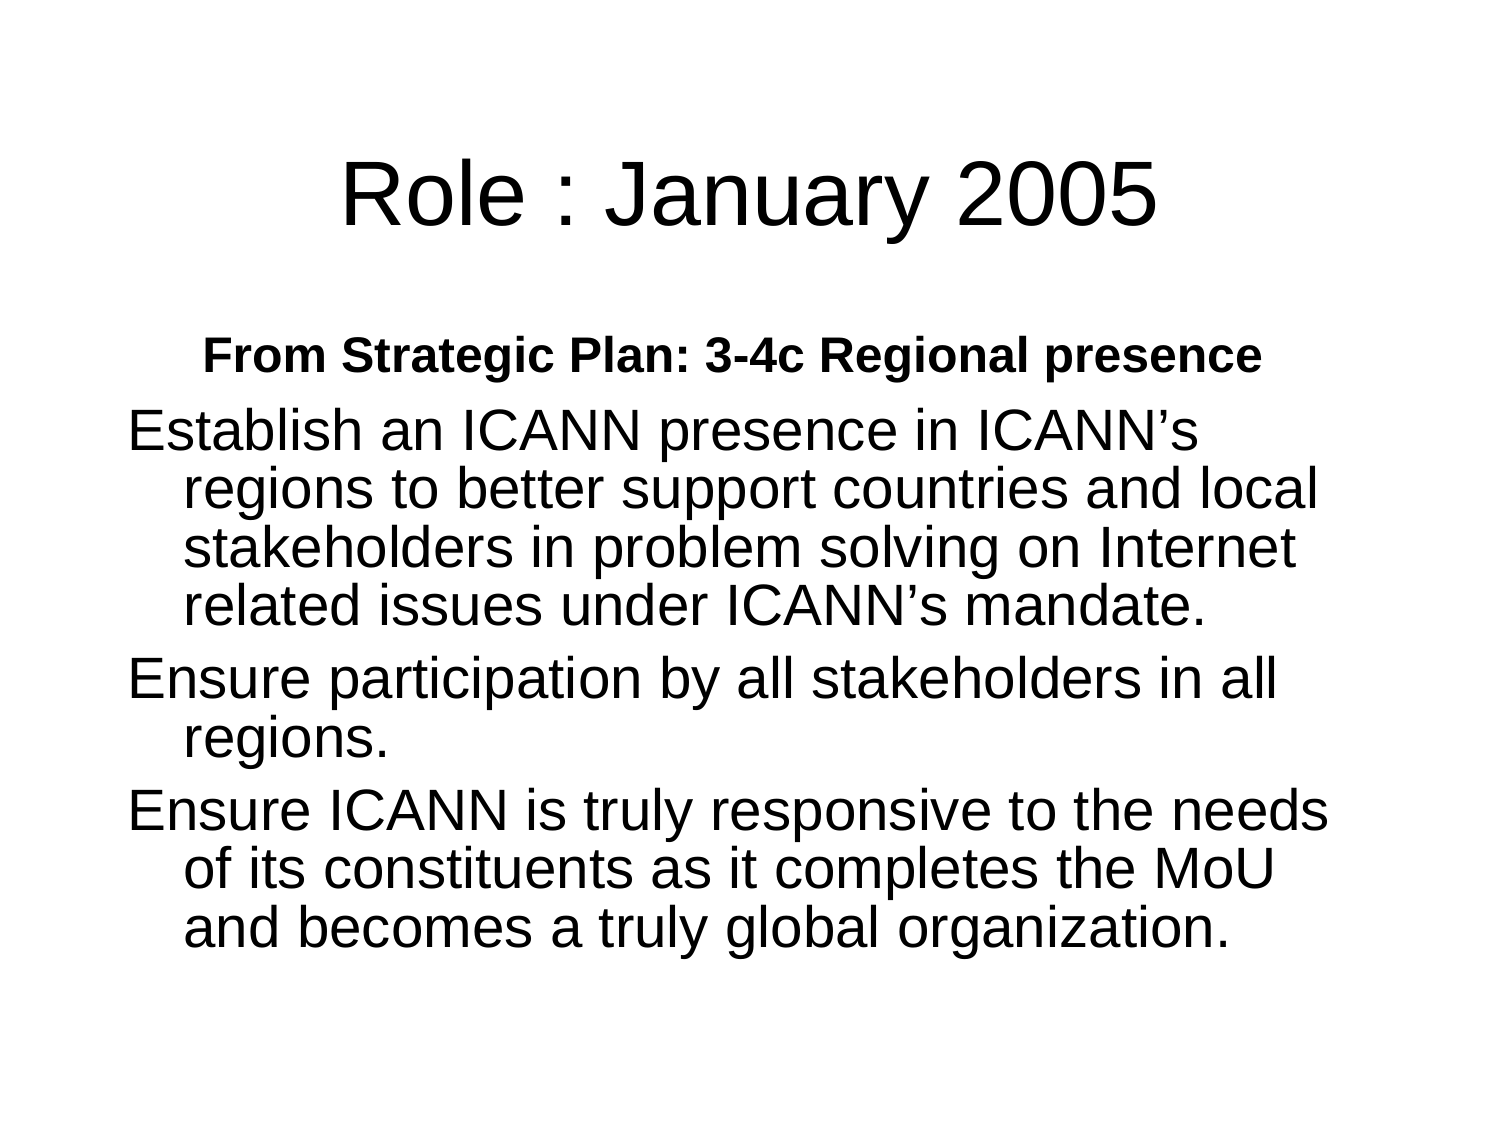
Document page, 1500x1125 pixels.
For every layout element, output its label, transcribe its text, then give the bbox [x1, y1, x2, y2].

title Role : January 2005 [112, 99, 1388, 288]
list From Strategic Plan: 3-4c Regional presence Establish an ICANN presence in ICANN’s regions to better support countries and local stakeholders in problem solving on Internet related issues under ICANN’s mandate. Ensure participation by all stakeholders in all regions. Ensure ICANN is truly responsive to the needs of its constituents as it completes the MoU and becomes a truly global organization. [112, 324, 1388, 1089]
